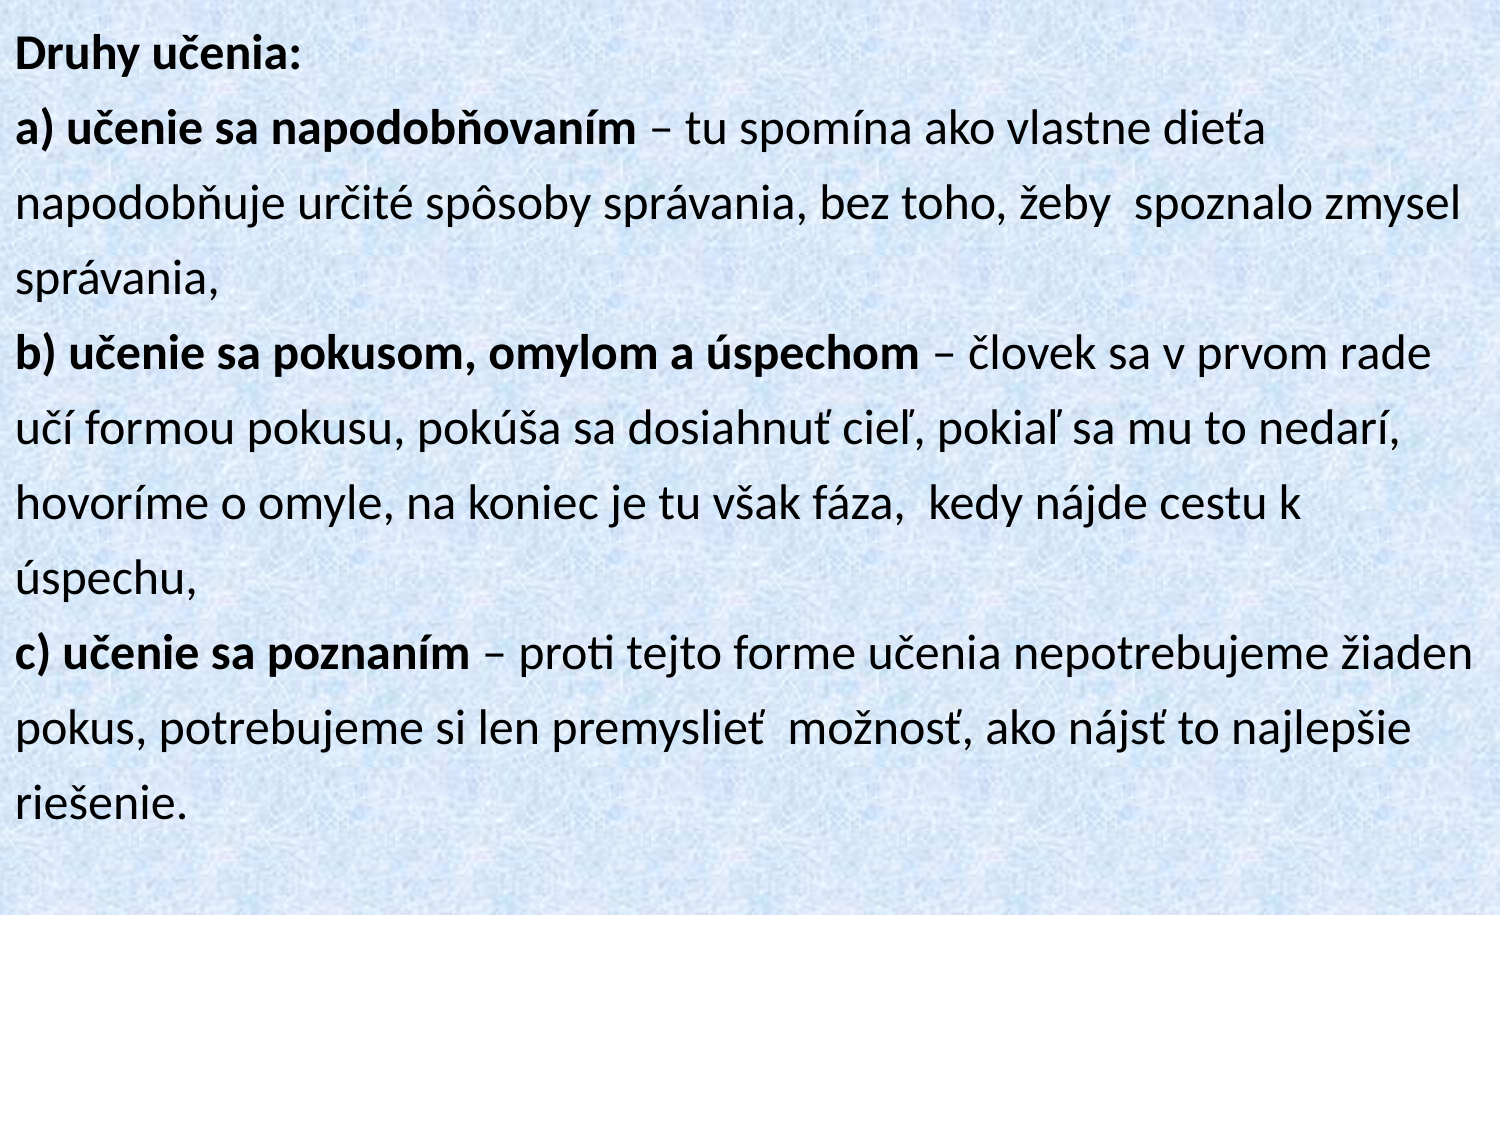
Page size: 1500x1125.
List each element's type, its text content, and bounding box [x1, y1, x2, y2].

text_box Druhy učenia: a) učenie sa napodobňovaním – tu spomína ako vlastne dieťa napodobňuje určité spôsoby správania, bez toho, žeby spoznalo zmysel správania, b) učenie sa pokusom, omylom a úspechom – človek sa v prvom rade učí formou pokusu, pokúša sa dosiahnuť cieľ, pokiaľ sa mu to nedarí, hovoríme o omyle, na koniec je tu však fáza, kedy nájde cestu k úspechu, c) učenie sa poznaním – proti tejto forme učenia nepotrebujeme žiaden pokus, potrebujeme si len premyslieť možnosť, ako nájsť to najlepšie riešenie. [0, 0, 1500, 915]
